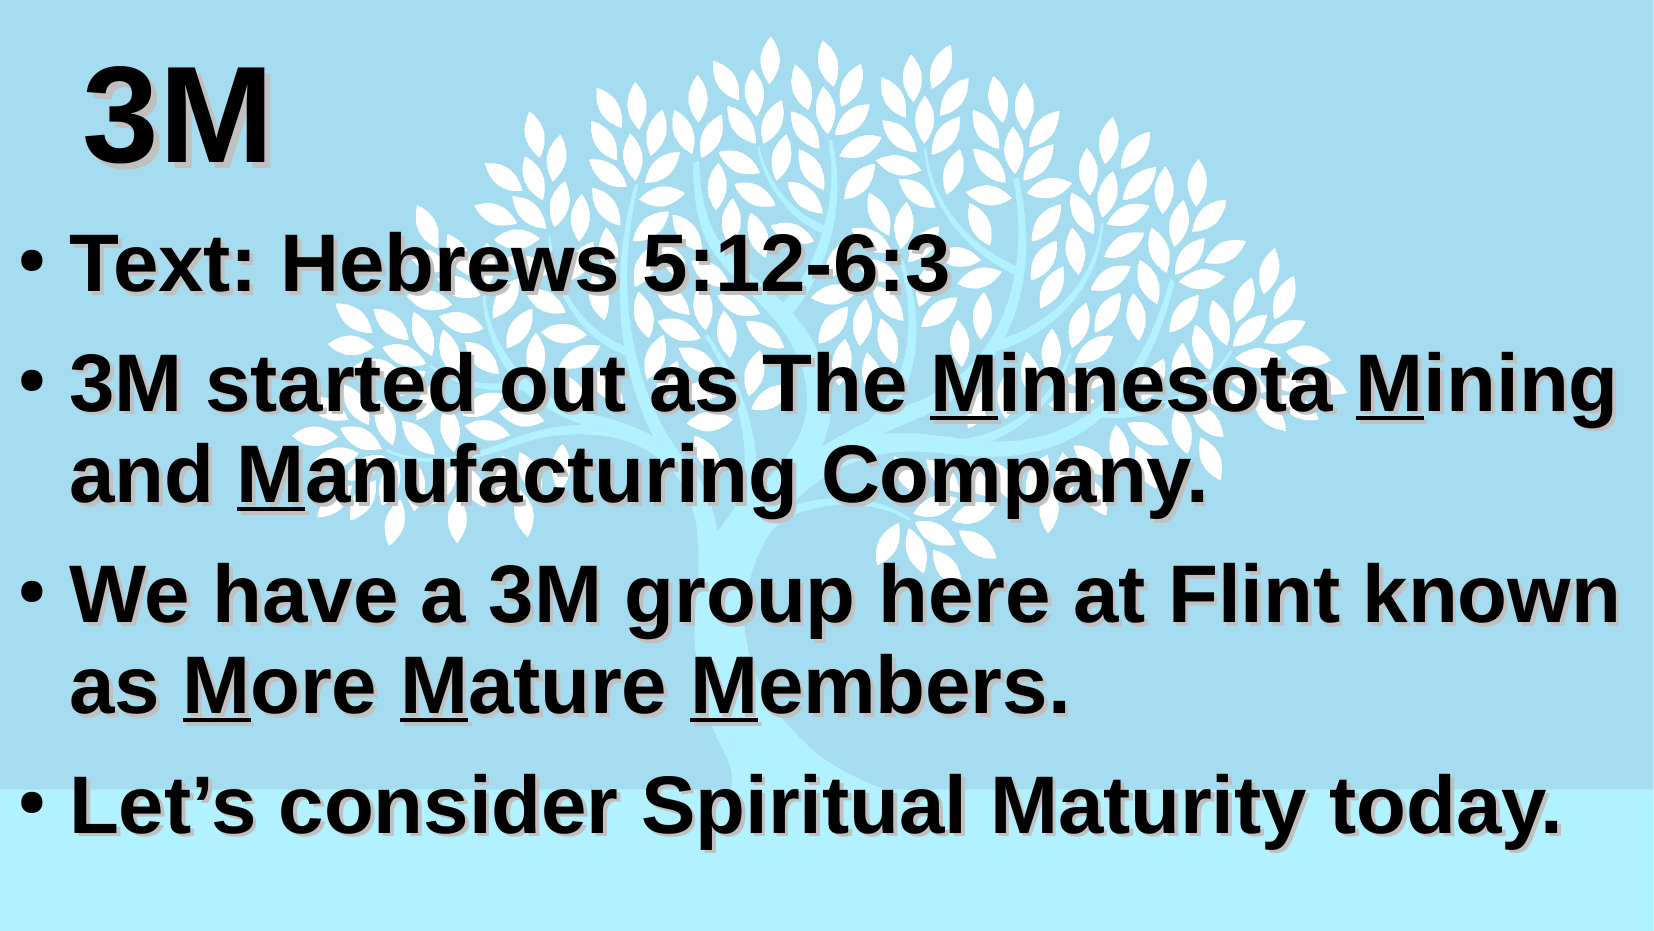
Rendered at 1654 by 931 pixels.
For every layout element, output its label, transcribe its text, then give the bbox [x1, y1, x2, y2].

title 3M [82, 37, 1571, 193]
picture [0, 0, 1654, 931]
list Text: Hebrews 5:12-6:3 3M started out as The Minnesota Mining and Manufacturing Company. We have a 3M group here at Flint known as More Mature Members. Let’s consider Spiritual Maturity today. [0, 217, 1651, 931]
